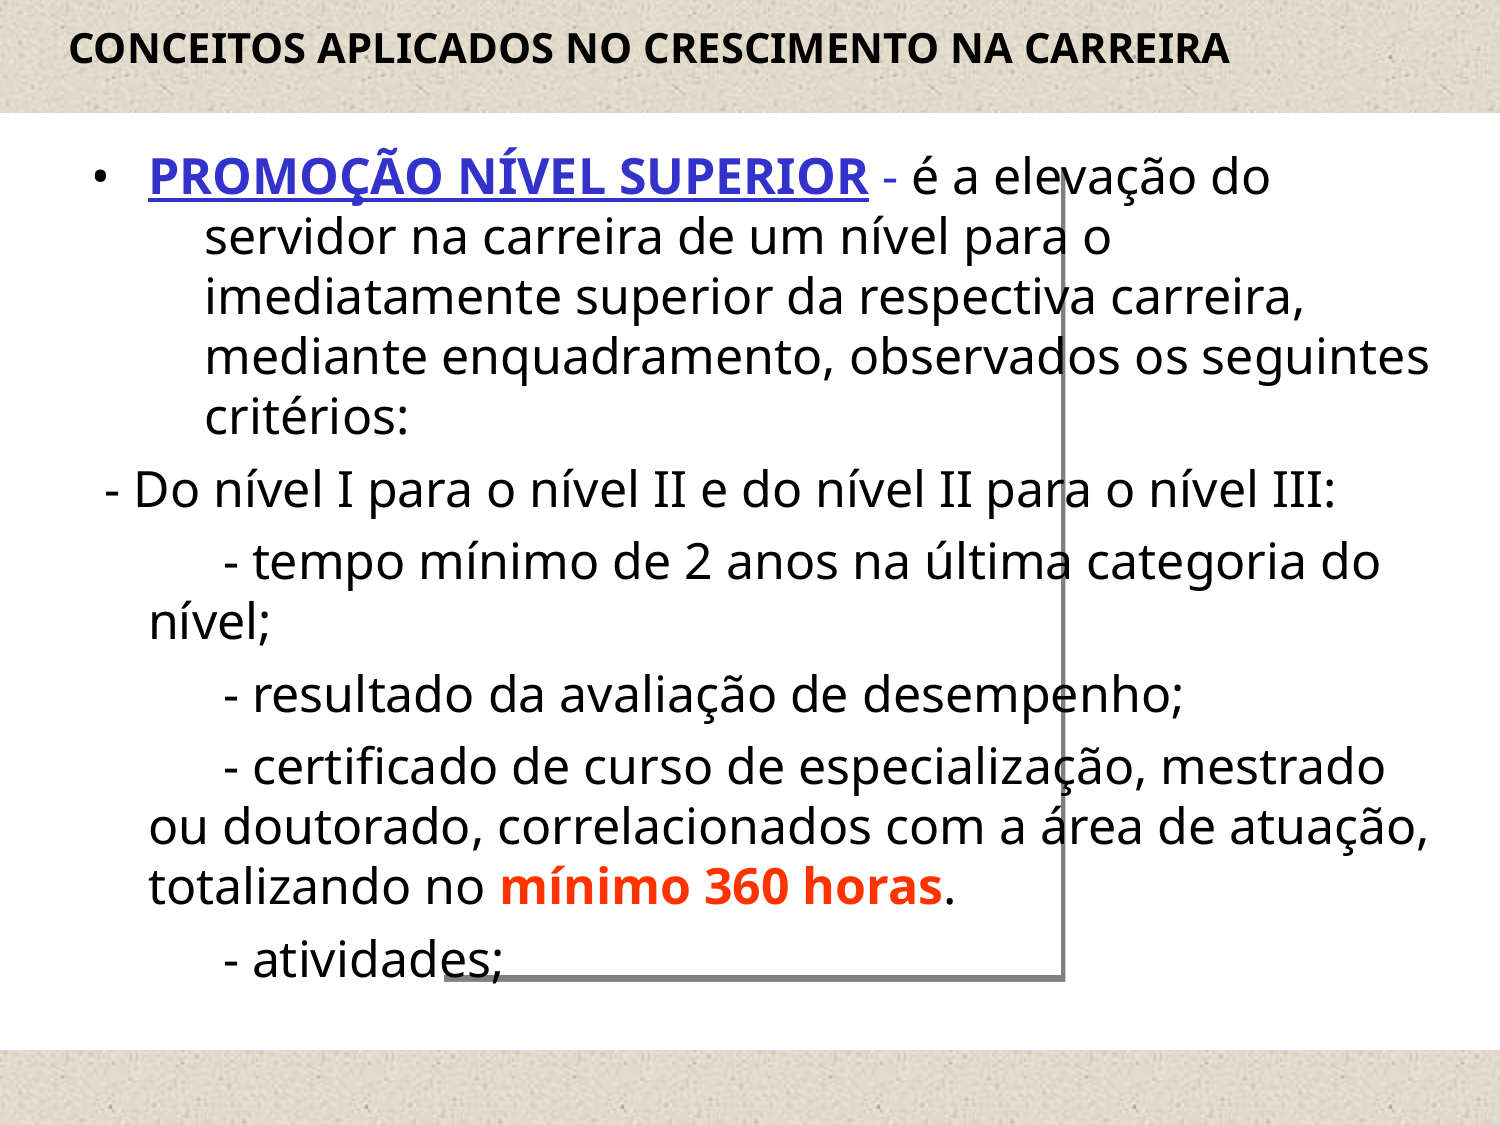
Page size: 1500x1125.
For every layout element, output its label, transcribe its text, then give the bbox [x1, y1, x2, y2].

text_box [0, 1050, 1500, 1125]
text_box CONCEITOS APLICADOS NO CRESCIMENTO NA CARREIRA [53, 14, 1459, 80]
text_box PROMOÇÃO NÍVEL SUPERIOR - é a elevação do servidor na carreira de um nível para o imediatamente superior da respectiva carreira, mediante enquadramento, observados os seguintes critérios: - Do nível I para o nível II e do nível II para o nível III: - tempo mínimo de 2 anos na última categoria do nível; - resultado da avaliação de desempenho; - certificado de curso de especialização, mestrado ou doutorado, correlacionados com a área de atuação, totalizando no mínimo 360 horas. - atividades; [77, 137, 1459, 1023]
text_box [0, 0, 1500, 112]
